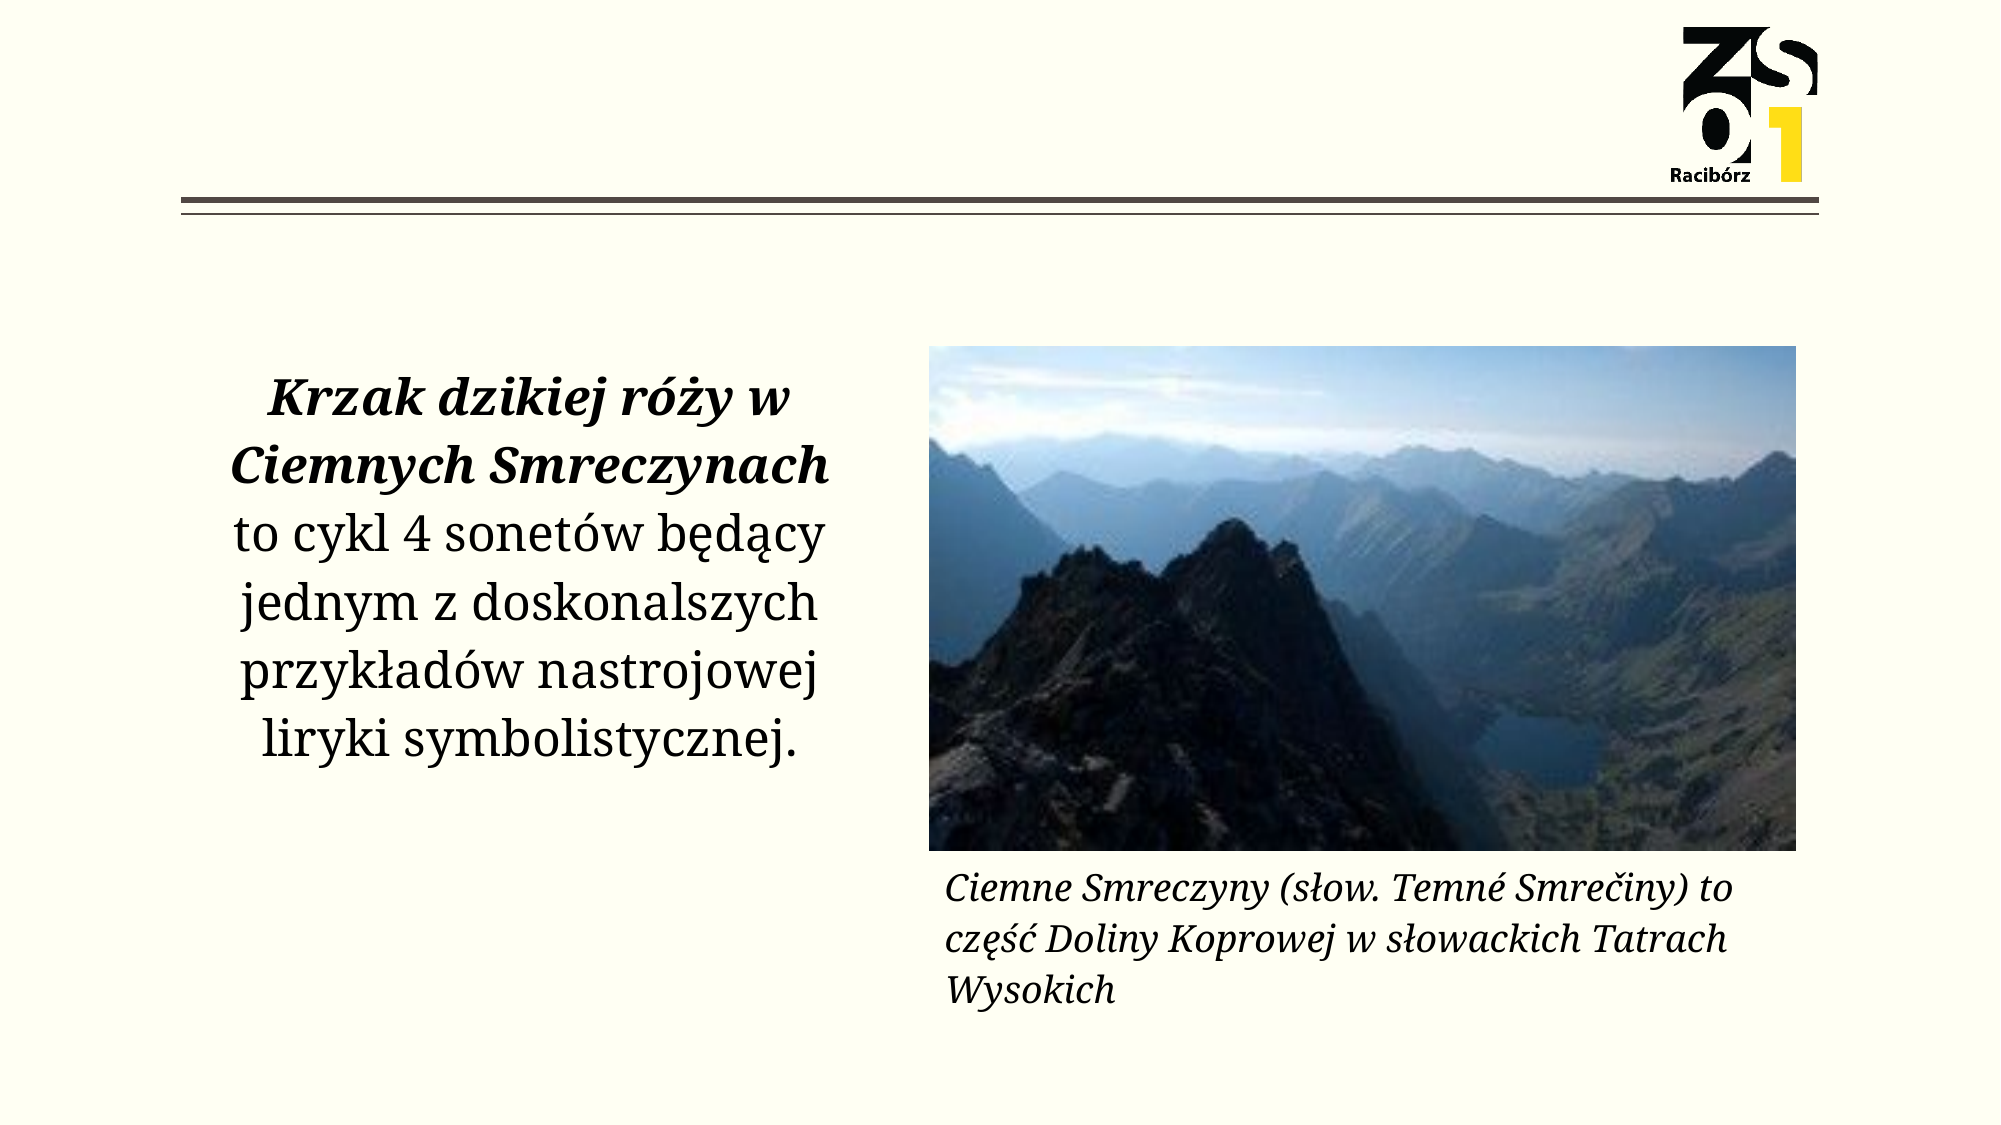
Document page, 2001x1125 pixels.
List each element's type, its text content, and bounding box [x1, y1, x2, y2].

picture [929, 346, 1796, 602]
picture [1624, 0, 1876, 228]
text_box Ciemne Smreczyny (słow. Temné Smrečiny) to część Doliny Koprowej w słowackich Tatrach Wysokich [929, 602, 1796, 1125]
text_box Krzak dzikiej róży w Ciemnych Smreczynach to cykl 4 sonetów będący jednym z doskonalszych przykładów nastrojowej liryki symbolistycznej. [188, 354, 872, 875]
